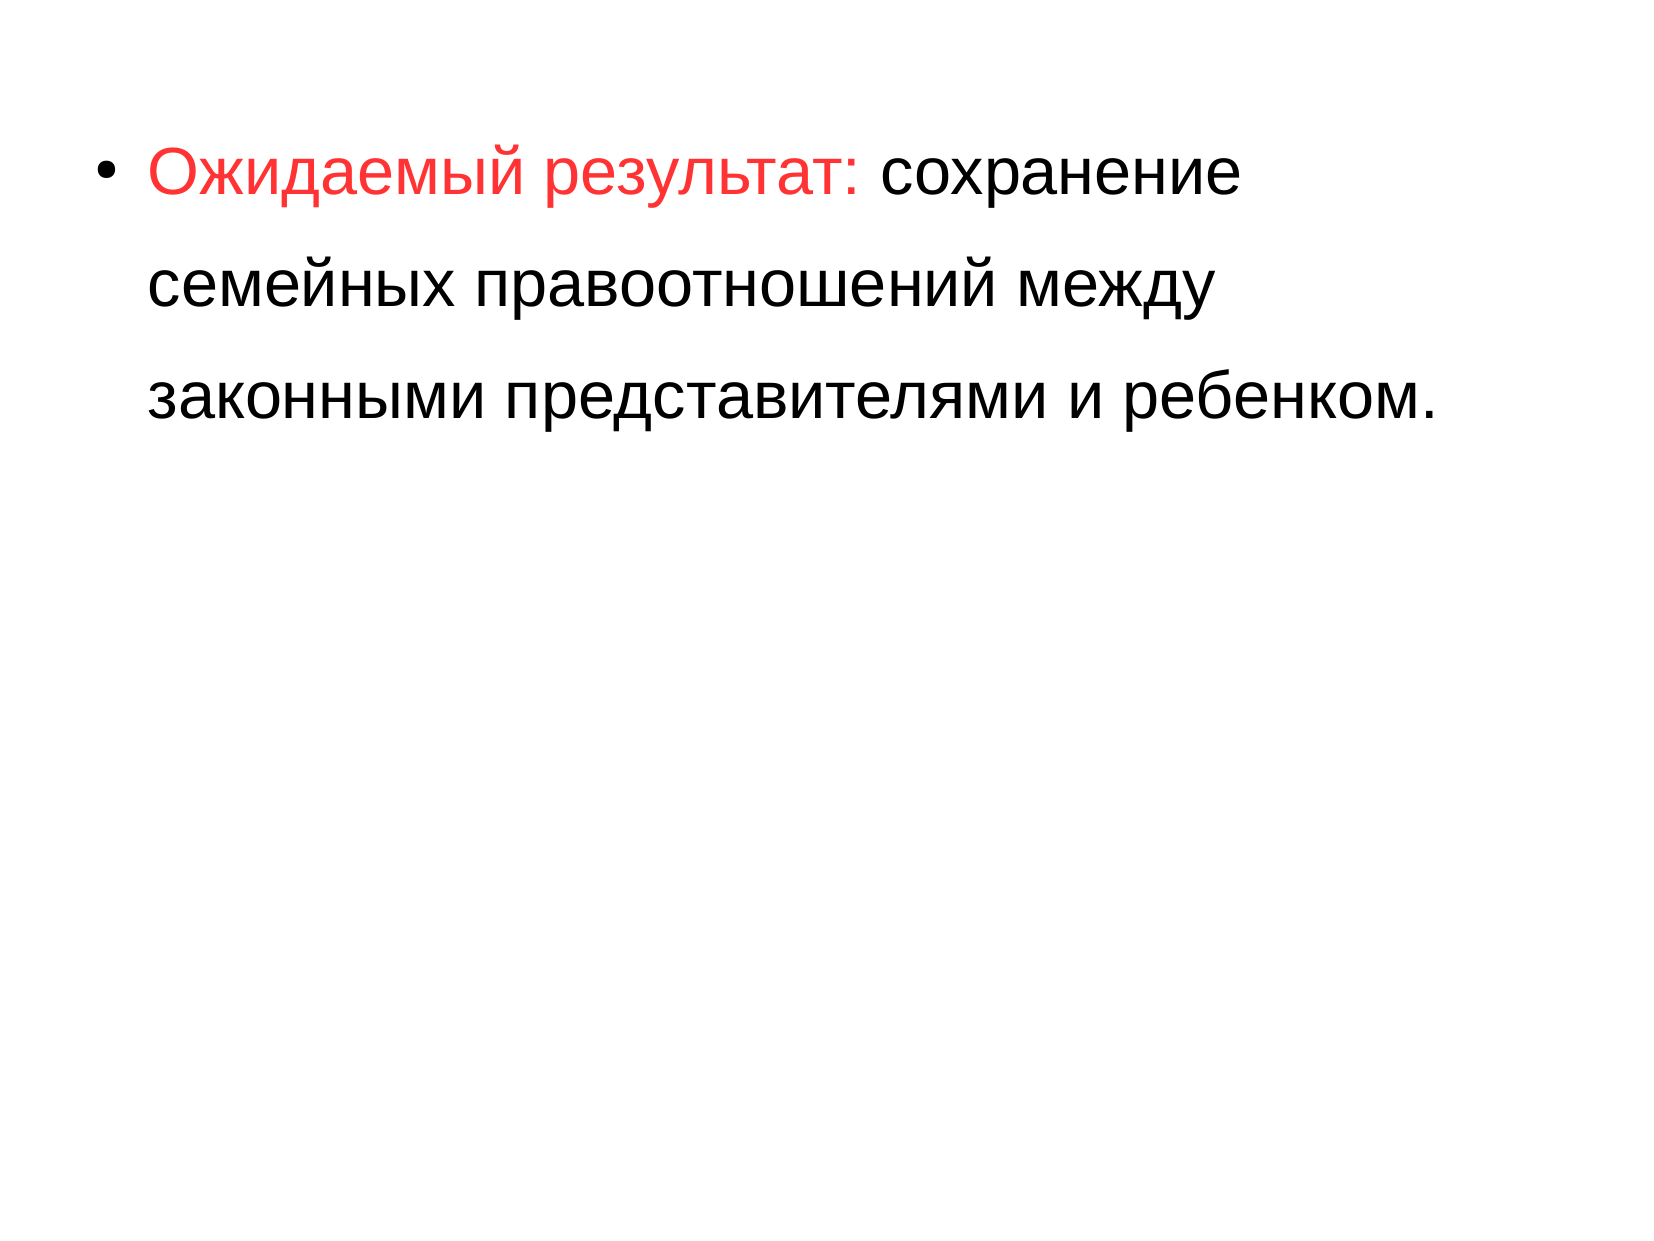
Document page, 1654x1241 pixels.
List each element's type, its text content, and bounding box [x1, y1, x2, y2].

list Ожидаемый результат: сохранение семейных правоотношений между законными представителями и ребенком. [76, 96, 1565, 916]
